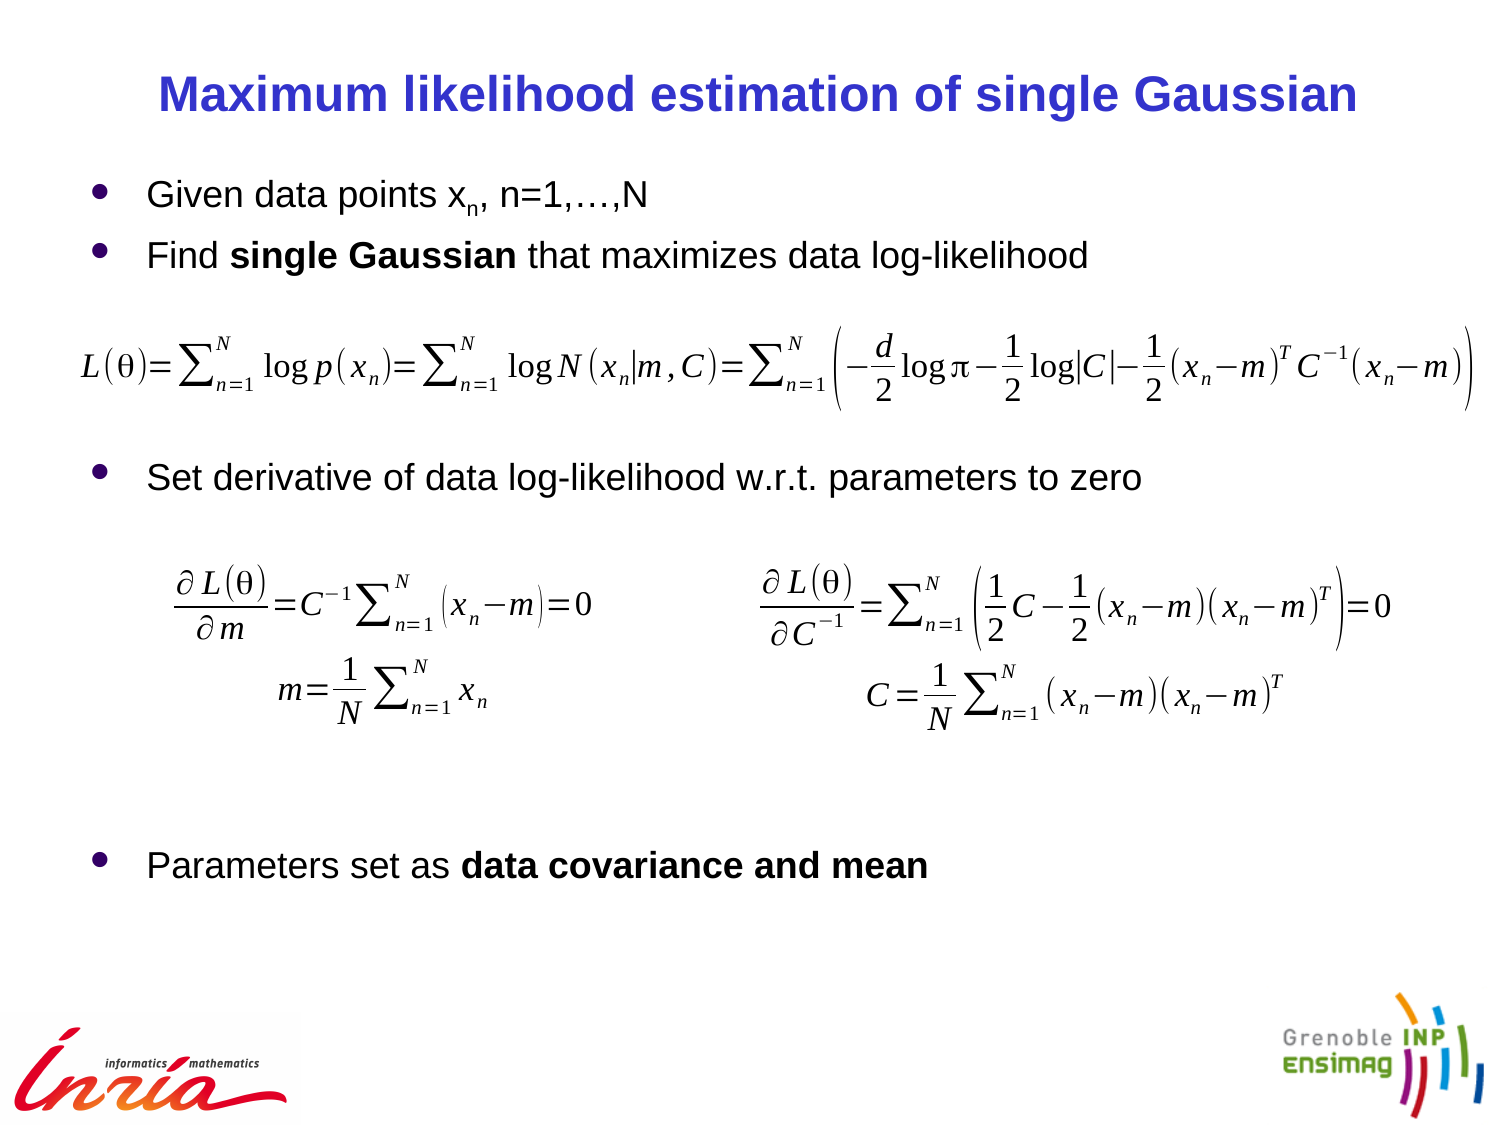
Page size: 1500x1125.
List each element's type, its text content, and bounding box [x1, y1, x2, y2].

chart [750, 562, 1400, 737]
title Maximum likelihood estimation of single Gaussian [75, 45, 1426, 138]
chart [71, 322, 1483, 413]
list Given data points xn, n=1,…,N Find single Gaussian that maximizes data log-likelihood Set derivative of data log-likelihood w.r.t. parameters to zero Parameters set as data covariance and mean [75, 162, 1426, 322]
picture [0, 1012, 301, 1125]
chart [163, 562, 601, 732]
picture [1266, 986, 1489, 1125]
list Given data points xn, n=1,…,N Find single Gaussian that maximizes data log-likelihood Set derivative of data log-likelihood w.r.t. parameters to zero Parameters set as data covariance and mean [75, 413, 1426, 1101]
